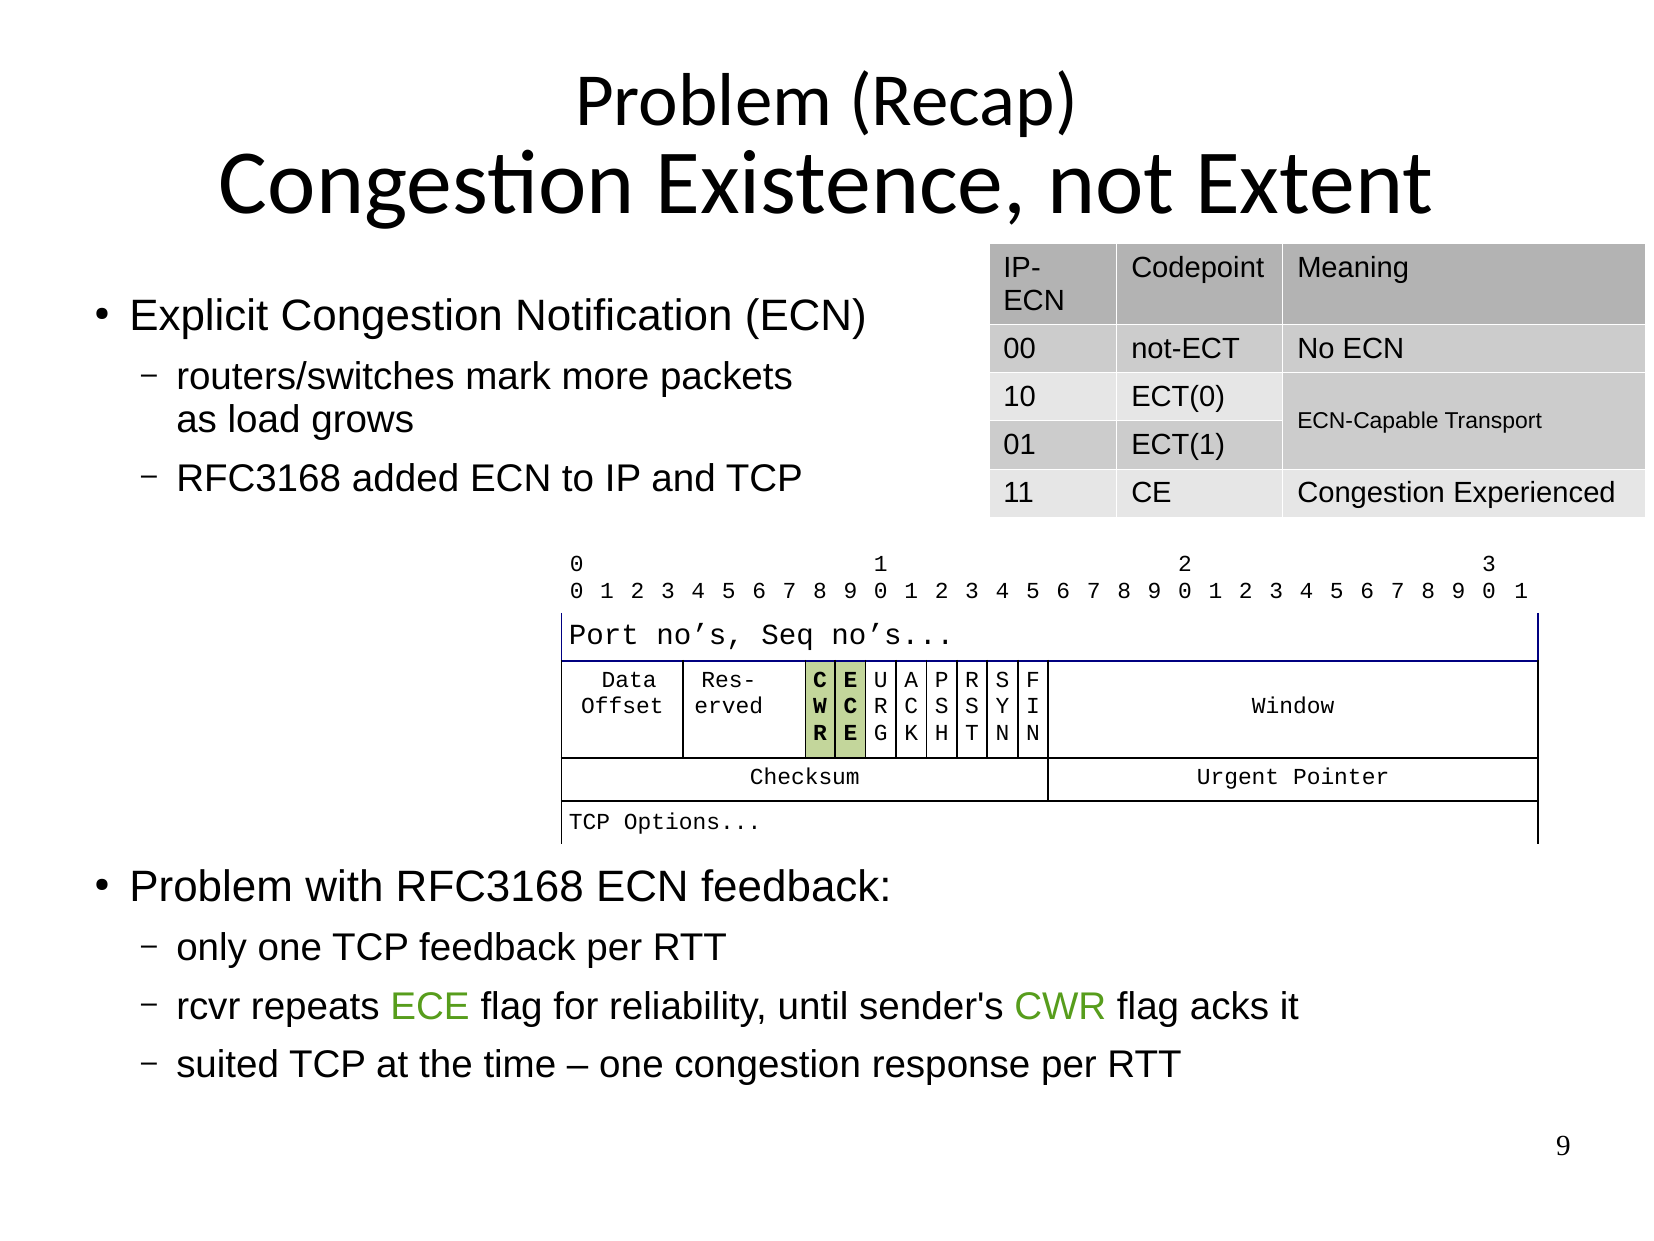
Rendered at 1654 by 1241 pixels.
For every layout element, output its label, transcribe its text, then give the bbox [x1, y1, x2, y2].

table_cell TCP Options... [562, 802, 1537, 844]
table_cell URG [866, 662, 895, 757]
table_header Meaning [1283, 244, 1645, 324]
table_cell ACK [897, 662, 926, 757]
table_header 20 [1170, 543, 1200, 613]
table_cell ECN-Capable Transport [1283, 373, 1645, 469]
table_cell not-ECT [1117, 325, 1282, 372]
table_header 1 [1200, 543, 1231, 613]
table_header 8 [1109, 543, 1139, 613]
table_cell CWR [806, 662, 834, 757]
table_cell No ECN [1283, 325, 1645, 372]
table_header 1 [896, 543, 926, 613]
table_header 7 [1383, 543, 1413, 613]
table_header IP-ECN [990, 244, 1116, 324]
table_cell Urgent Pointer [1049, 759, 1537, 800]
table_cell SYN [988, 662, 1017, 757]
table_cell 11 [990, 470, 1116, 517]
table_header 9 [1139, 543, 1170, 613]
table_cell FIN [1019, 662, 1047, 757]
table_cell [774, 662, 805, 757]
table_cell ECE [836, 662, 865, 757]
table_header 7 [774, 543, 805, 613]
table_cell 01 [990, 421, 1116, 469]
table_cell CE [1117, 470, 1282, 517]
table_header 10 [866, 543, 896, 613]
table_header 3 [653, 543, 683, 613]
table_header 6 [1352, 543, 1383, 613]
list Explicit Congestion Notification (ECN) routers/switches mark more packets as load grows RFC3168 added ECN to IP and TCP Problem with RFC3168 ECN feedback: only one TCP feedback per RTT rcvr repeats ECE flag for reliability, until sender's CWR flag acks it suited TCP at the time – one congestion response per RTT [82, 290, 1571, 1087]
table_header 5 [1018, 543, 1048, 613]
table_header 2 [622, 543, 653, 613]
table_cell Res-erved [684, 662, 774, 757]
table_cell Congestion Experienced [1283, 470, 1645, 517]
table_header 4 [1291, 543, 1322, 613]
table_header 9 [1443, 543, 1474, 613]
table_header 1 [592, 543, 622, 613]
table_cell 10 [990, 373, 1116, 420]
table_cell RST [958, 662, 986, 757]
table_cell ECT(0) [1117, 373, 1282, 420]
table_cell PSH [927, 662, 956, 757]
table_header 00 [561, 543, 592, 613]
table_header 3 [1261, 543, 1291, 613]
table_header 4 [987, 543, 1018, 613]
table_header 6 [1048, 543, 1078, 613]
table_header 3 [957, 543, 987, 613]
table_cell Data Offset [562, 662, 682, 757]
table_header 5 [1322, 543, 1352, 613]
table_header 4 [683, 543, 714, 613]
title Problem (Recap) Congestion Existence, not Extent [82, 49, 1571, 257]
table_header 6 [744, 543, 774, 613]
table_header 1 [1504, 543, 1538, 613]
table_cell Checksum [562, 759, 1047, 800]
table_header 7 [1078, 543, 1109, 613]
table_header 2 [926, 543, 957, 613]
table_cell ECT(1) [1117, 421, 1282, 469]
table_cell 00 [990, 325, 1116, 372]
table_header Codepoint [1117, 244, 1282, 324]
table_header 8 [805, 543, 835, 613]
table_header 30 [1474, 543, 1504, 613]
table_header 2 [1231, 543, 1261, 613]
table_header 9 [835, 543, 866, 613]
table_header 8 [1413, 543, 1443, 613]
table_cell Window [1049, 662, 1537, 757]
table_header 5 [714, 543, 744, 613]
table_cell Port no’s, Seq no’s... [562, 613, 1537, 660]
